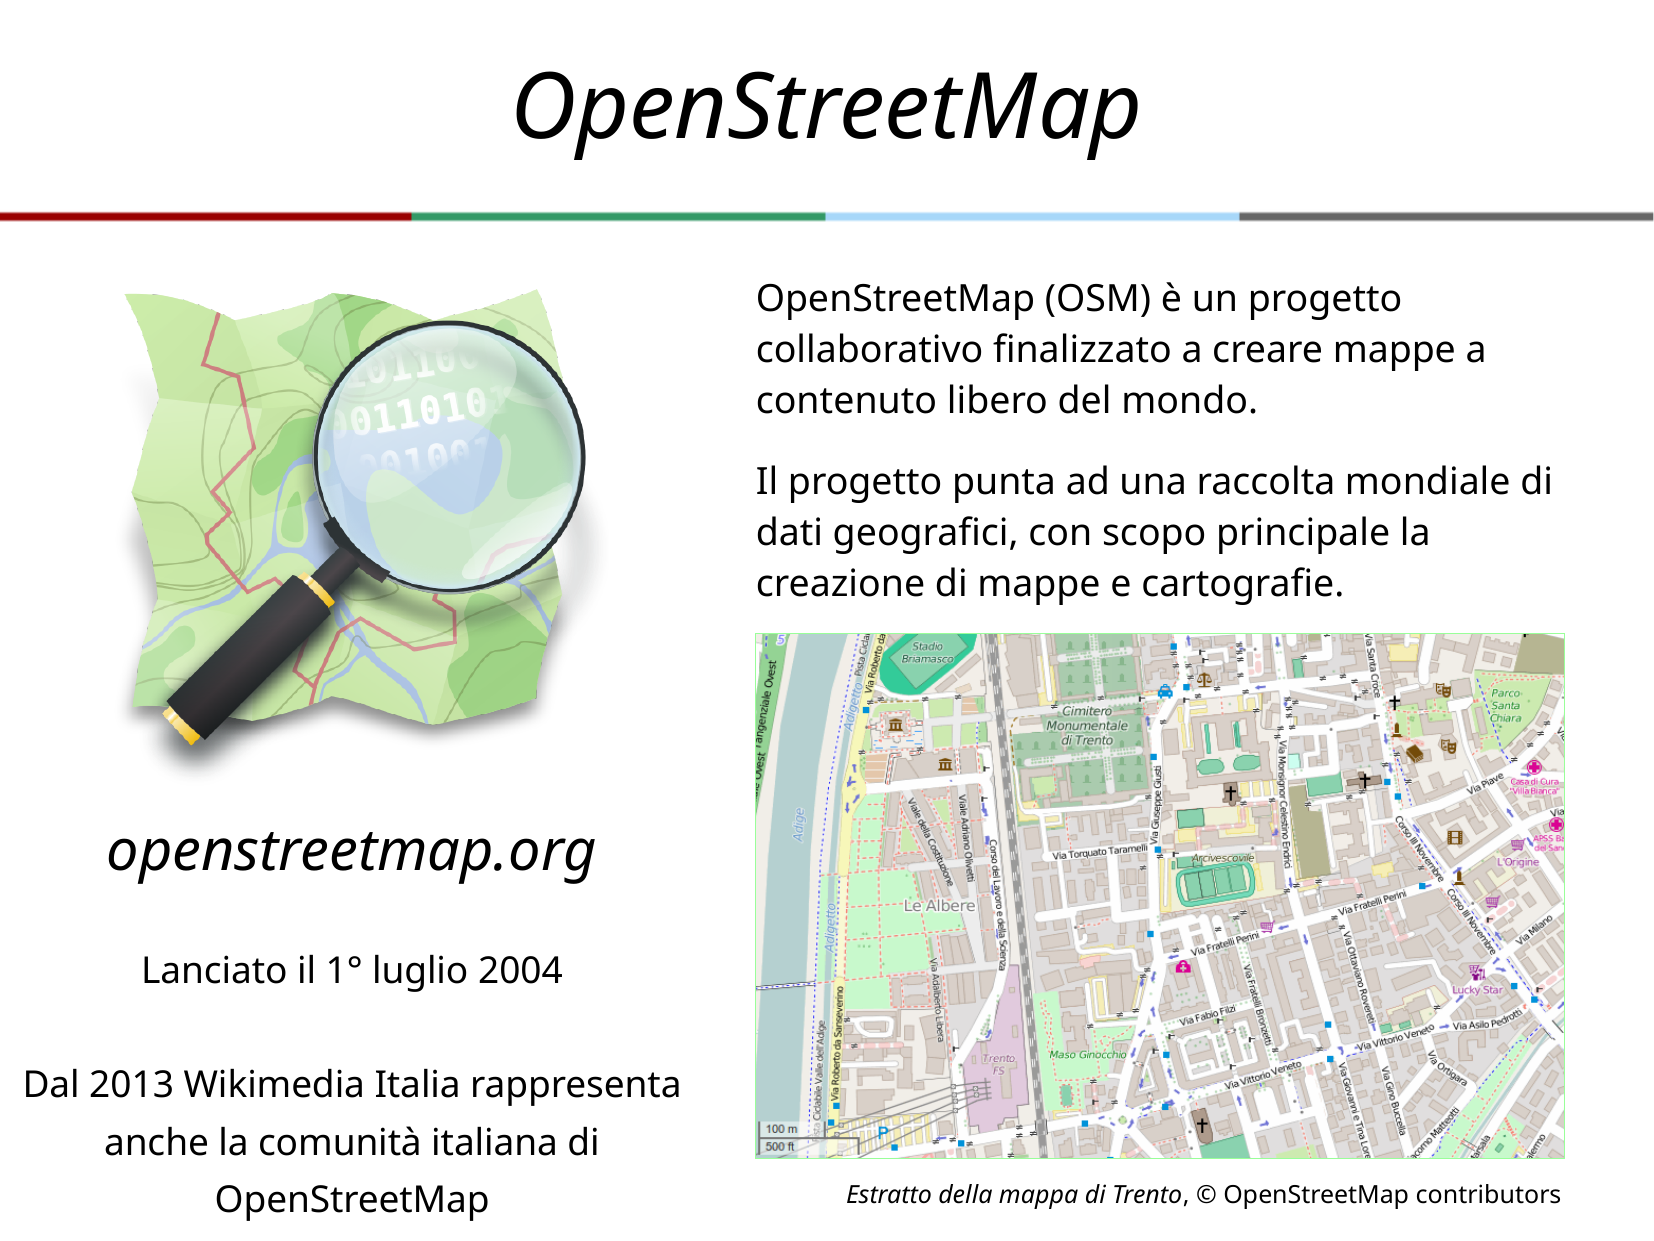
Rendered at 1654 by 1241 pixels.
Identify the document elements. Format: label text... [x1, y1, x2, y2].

picture [106, 289, 609, 792]
picture [0, 200, 1654, 235]
list OpenStreetMap (OSM) è un progetto collaborativo finalizzato a creare mappe a contenuto libero del mondo. Il progetto punta ad una raccolta mondiale di dati geografici, con scopo principale la creazione di mappe e cartografie. [755, 271, 1595, 1193]
list openstreetmap.org Lanciato il 1° luglio 2004 Dal 2013 Wikimedia Italia rappresenta anche la comunità italiana di OpenStreetMap [19, 809, 686, 1229]
title OpenStreetMap [82, 0, 1571, 208]
text_box Estratto della mappa di Trento, © OpenStreetMap contributors [744, 1169, 1577, 1215]
picture [755, 633, 1565, 1159]
